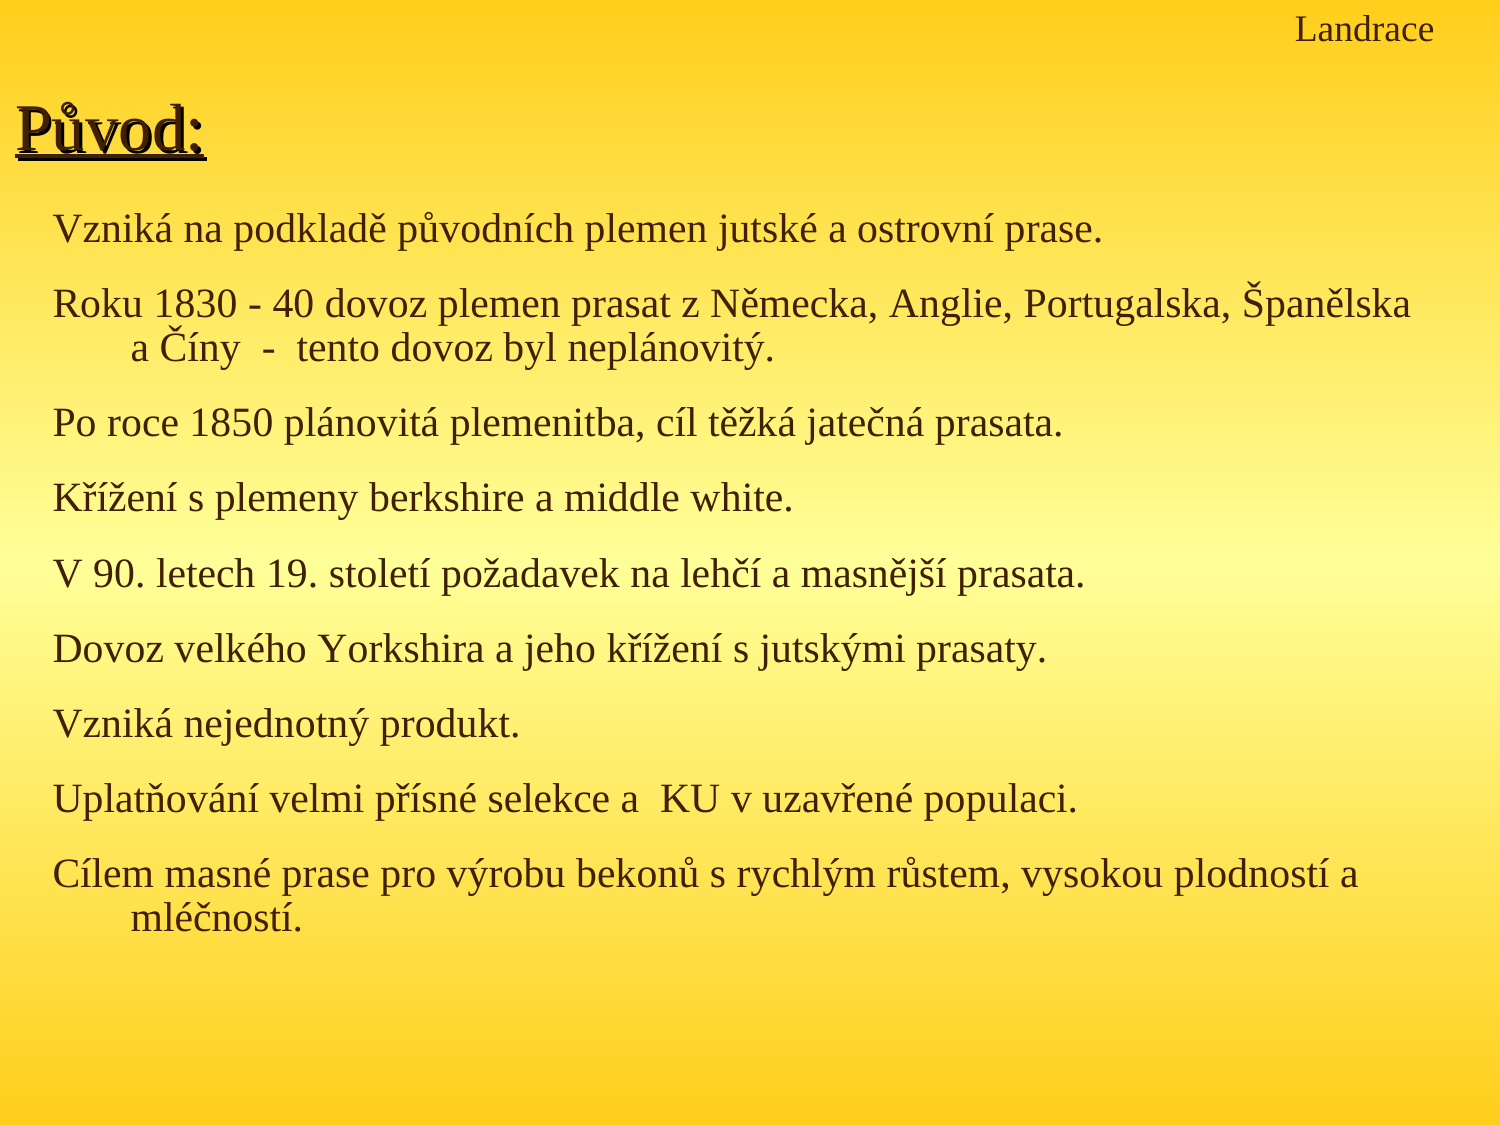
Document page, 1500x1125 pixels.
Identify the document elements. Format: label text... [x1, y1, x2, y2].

text_box Vzniká na podkladě původních plemen jutské a ostrovní prase. Roku 1830 - 40 dovoz plemen prasat z Německa, Anglie, Portugalska, Španělska a Číny - tento dovoz byl neplánovitý. Po roce 1850 plánovitá plemenitba, cíl těžká jatečná prasata. Křížení s plemeny berkshire a middle white. V 90. letech 19. století požadavek na lehčí a masnější prasata. Dovoz velkého Yorkshira a jeho křížení s jutskými prasaty. Vzniká nejednotný produkt. Uplatňování velmi přísné selekce a KU v uzavřené populaci. Cílem masné prase pro výrobu bekonů s rychlým růstem, vysokou plodností a mléčností. [37, 200, 1438, 948]
text_box Landrace Původ: [0, 0, 1450, 173]
